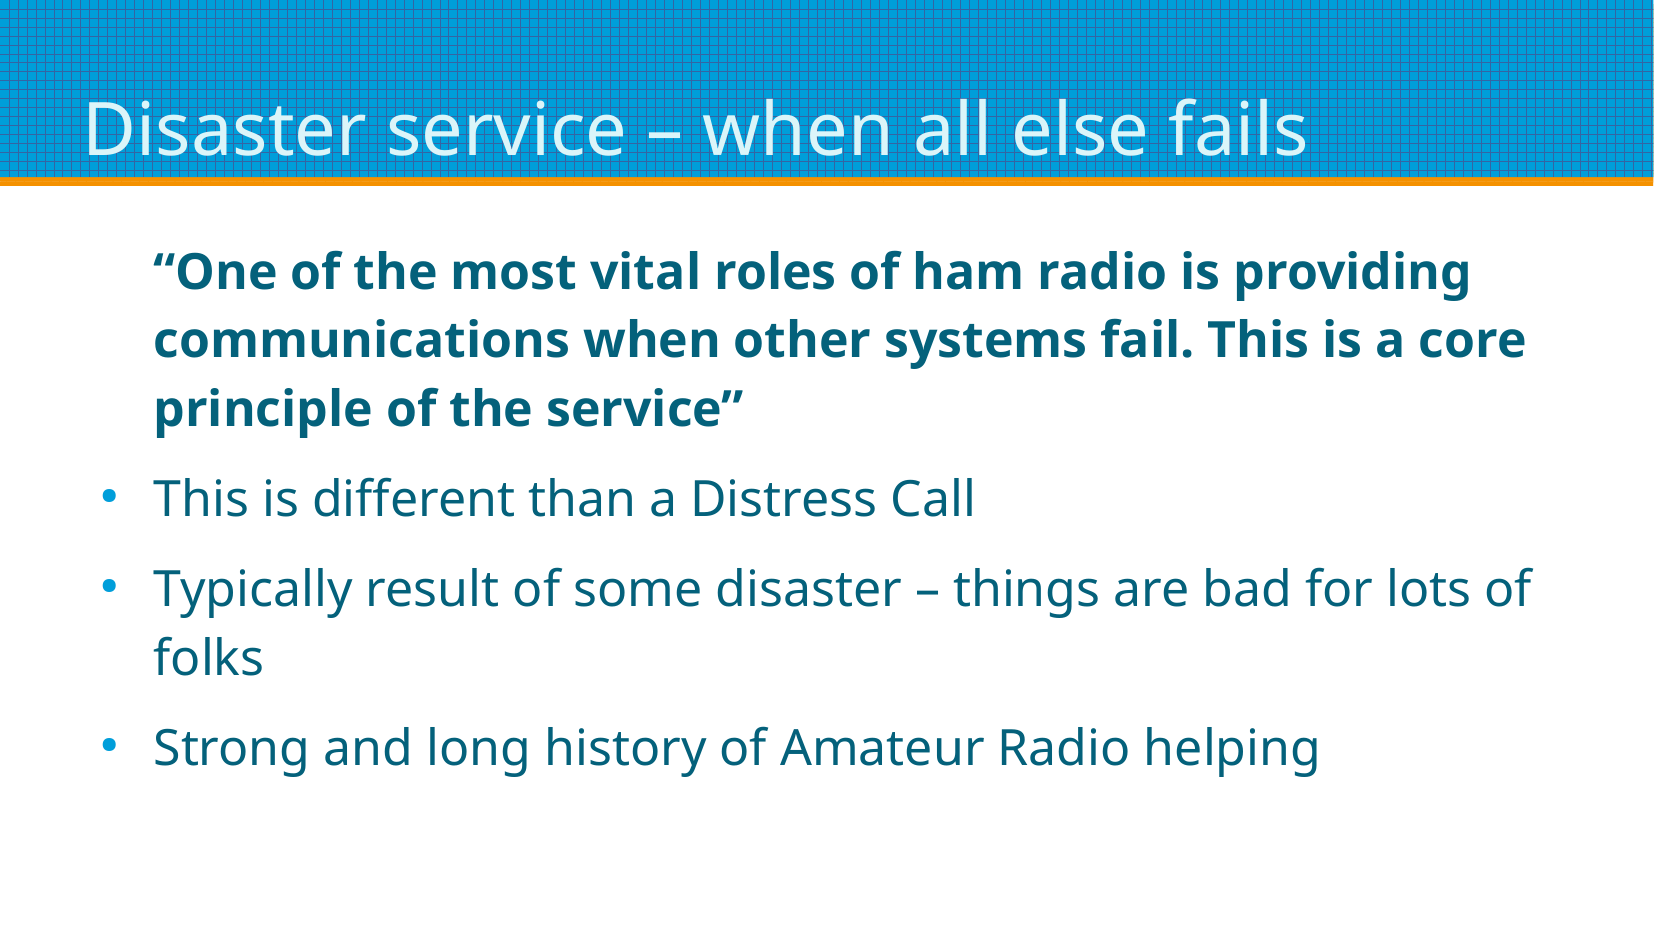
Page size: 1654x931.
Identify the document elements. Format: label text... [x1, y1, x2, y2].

list “One of the most vital roles of ham radio is providing communications when other systems fail. This is a core principle of the service” This is different than a Distress Call Typically result of some disaster – things are bad for lots of folks Strong and long history of Amateur Radio helping [82, 236, 1571, 813]
title Disaster service – when all else fails [82, 14, 1571, 178]
